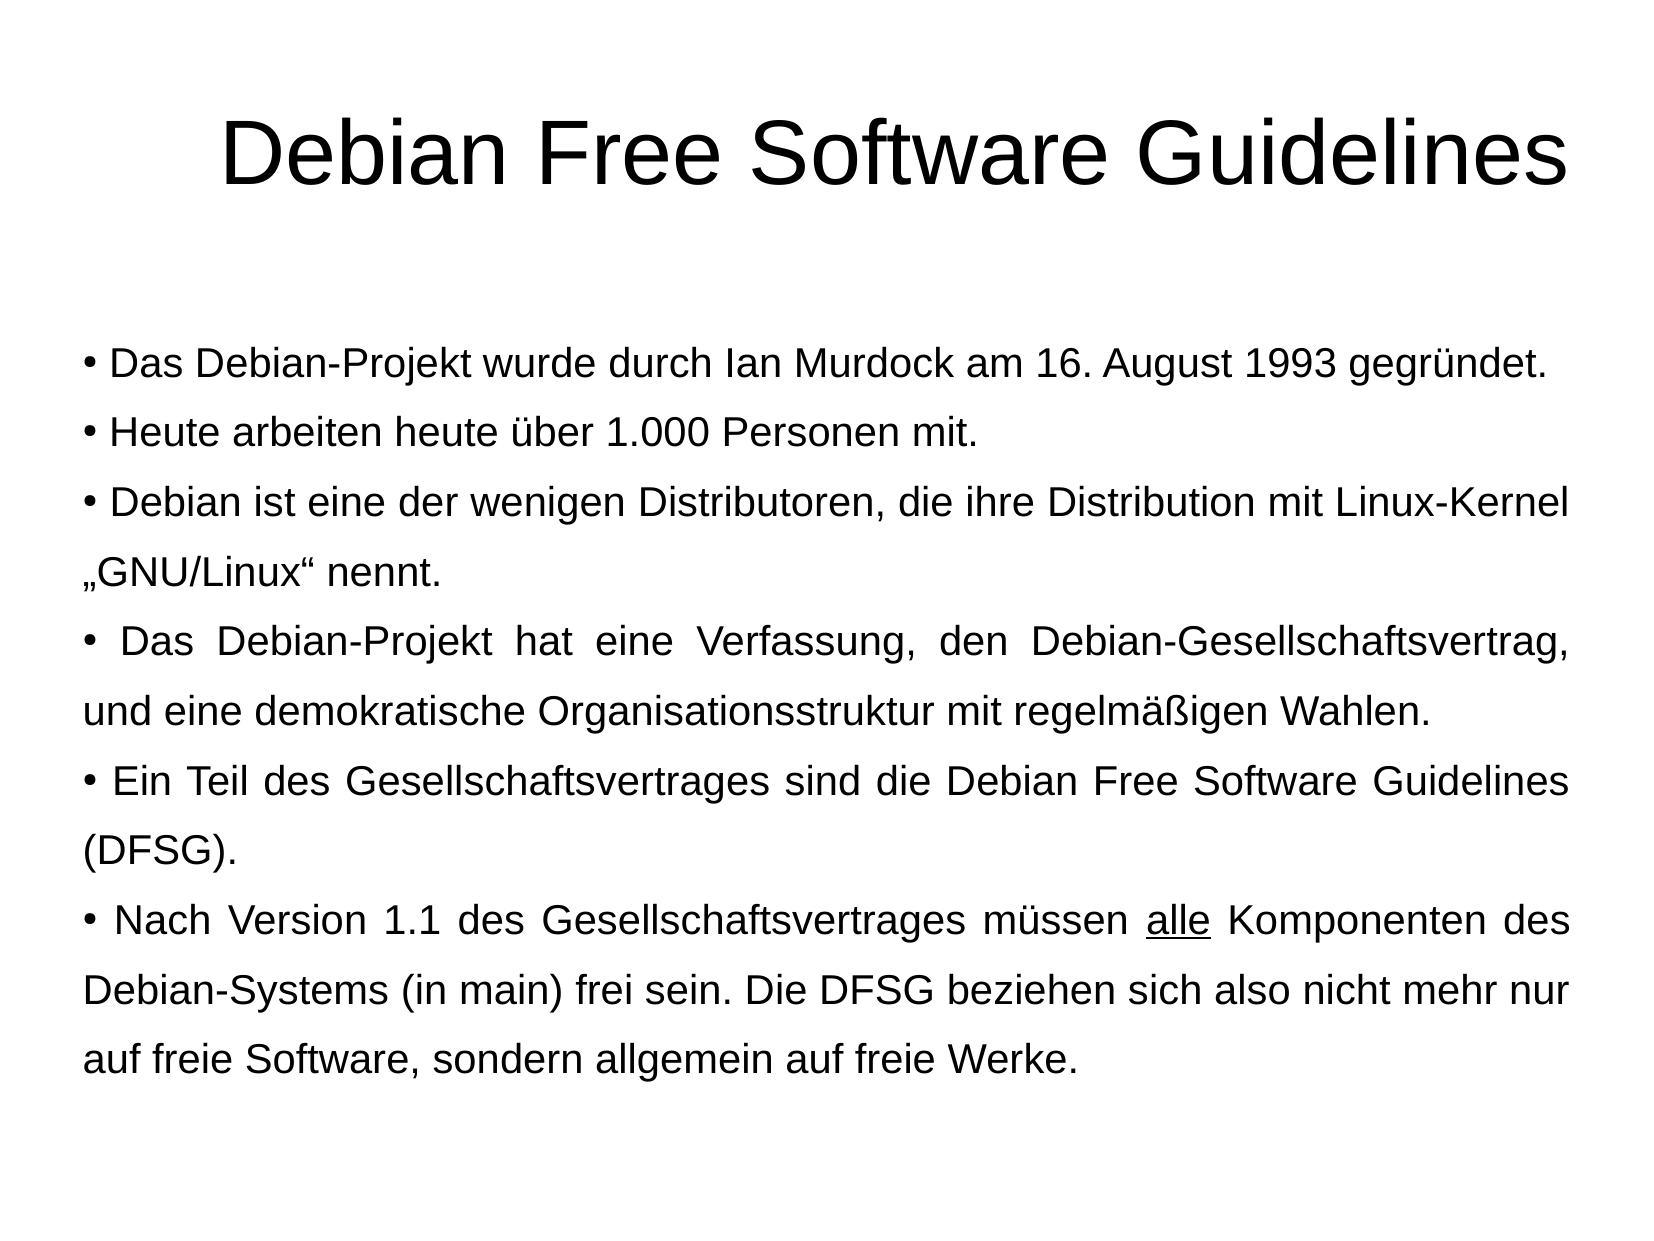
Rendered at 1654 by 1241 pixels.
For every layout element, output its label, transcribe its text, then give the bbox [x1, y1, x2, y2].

title Debian Free Software Guidelines [82, 56, 1571, 250]
subtitle Das Debian-Projekt wurde durch Ian Murdock am 16. August 1993 gegründet. Heute arbeiten heute über 1.000 Personen mit. Debian ist eine der wenigen Distributoren, die ihre Distribution mit Linux-Kernel „GNU/Linux“ nennt. Das Debian-Projekt hat eine Verfassung, den Debian-Gesellschaftsvertrag, und eine demokratische Organisationsstruktur mit regelmäßigen Wahlen. Ein Teil des Gesellschaftsvertrages sind die Debian Free Software Guidelines (DFSG). Nach Version 1.1 des Gesellschaftsvertrages müssen alle Komponenten des Debian-Systems (in main) frei sein. Die DFSG beziehen sich also nicht mehr nur auf freie Software, sondern allgemein auf freie Werke. [82, 297, 1571, 1102]
